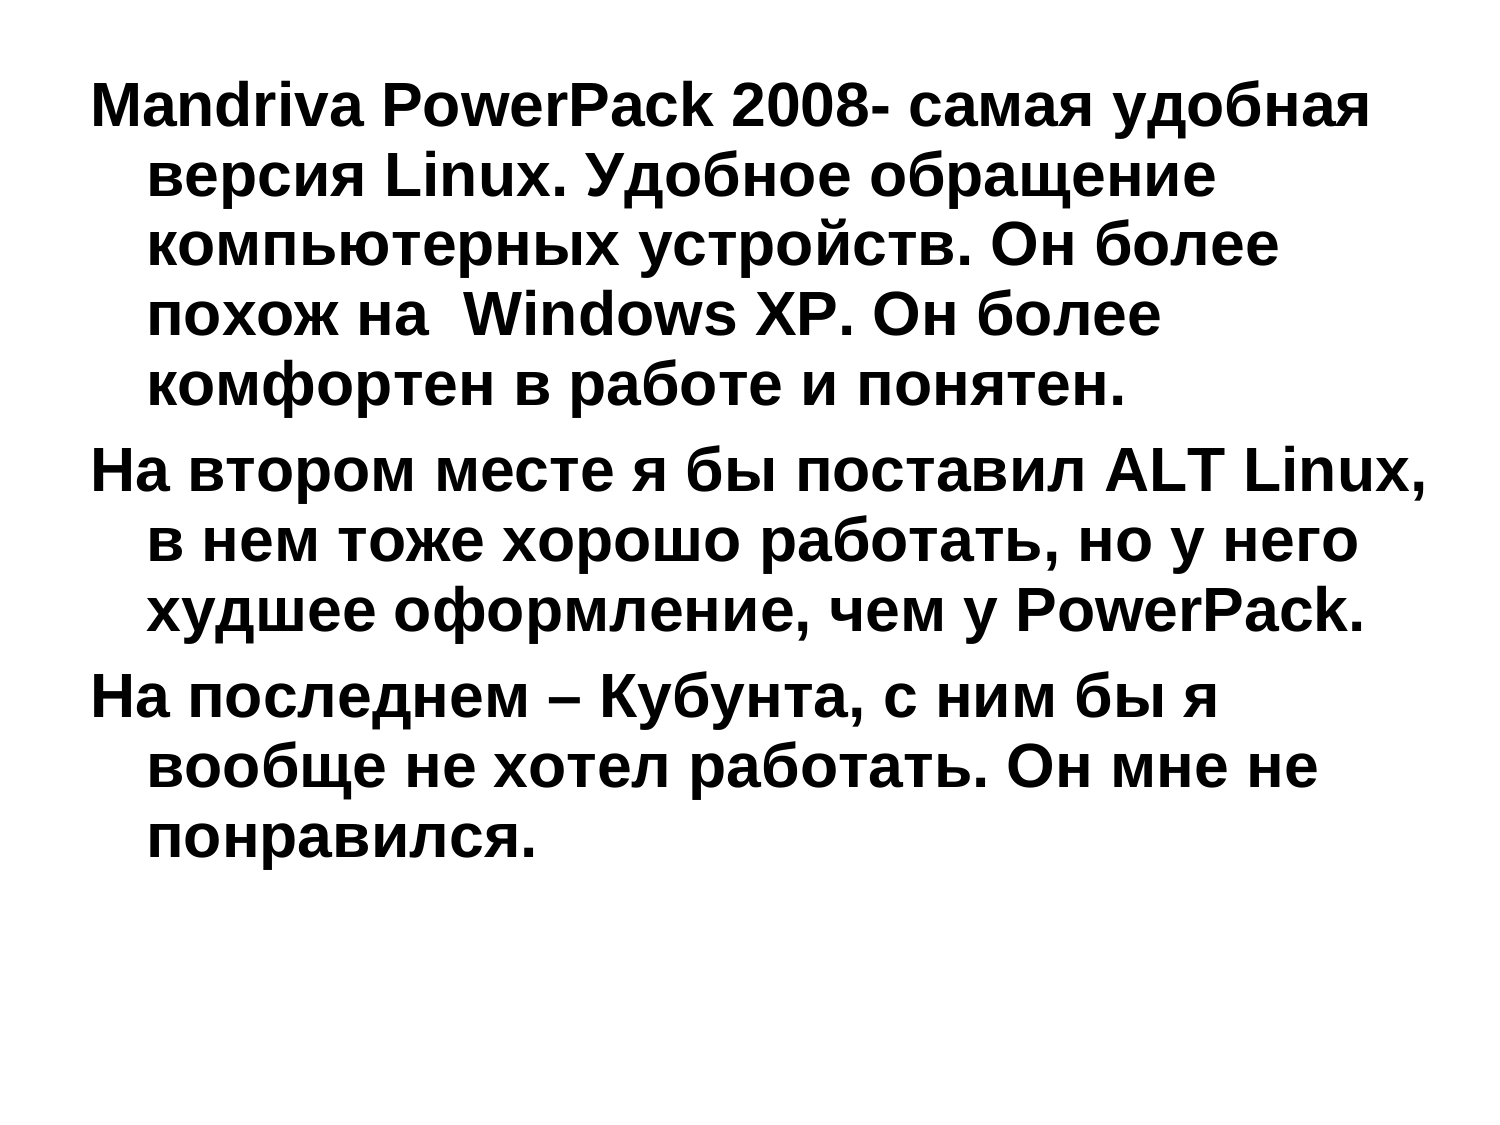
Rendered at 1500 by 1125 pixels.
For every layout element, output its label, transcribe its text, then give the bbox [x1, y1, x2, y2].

list Mandriva PowerPack 2008- самая удобная версия Linux. Удобное обращение компьютерных устройств. Он более похож на Windows XP. Он более комфортен в работе и понятен. На втором месте я бы поставил ALT Linux, в нем тоже хорошо работать, но у него худшее оформление, чем у PowerPack. На последнем – Кубунта, с ним бы я вообще не хотел работать. Он мне не понравился. [74, 62, 1450, 1075]
